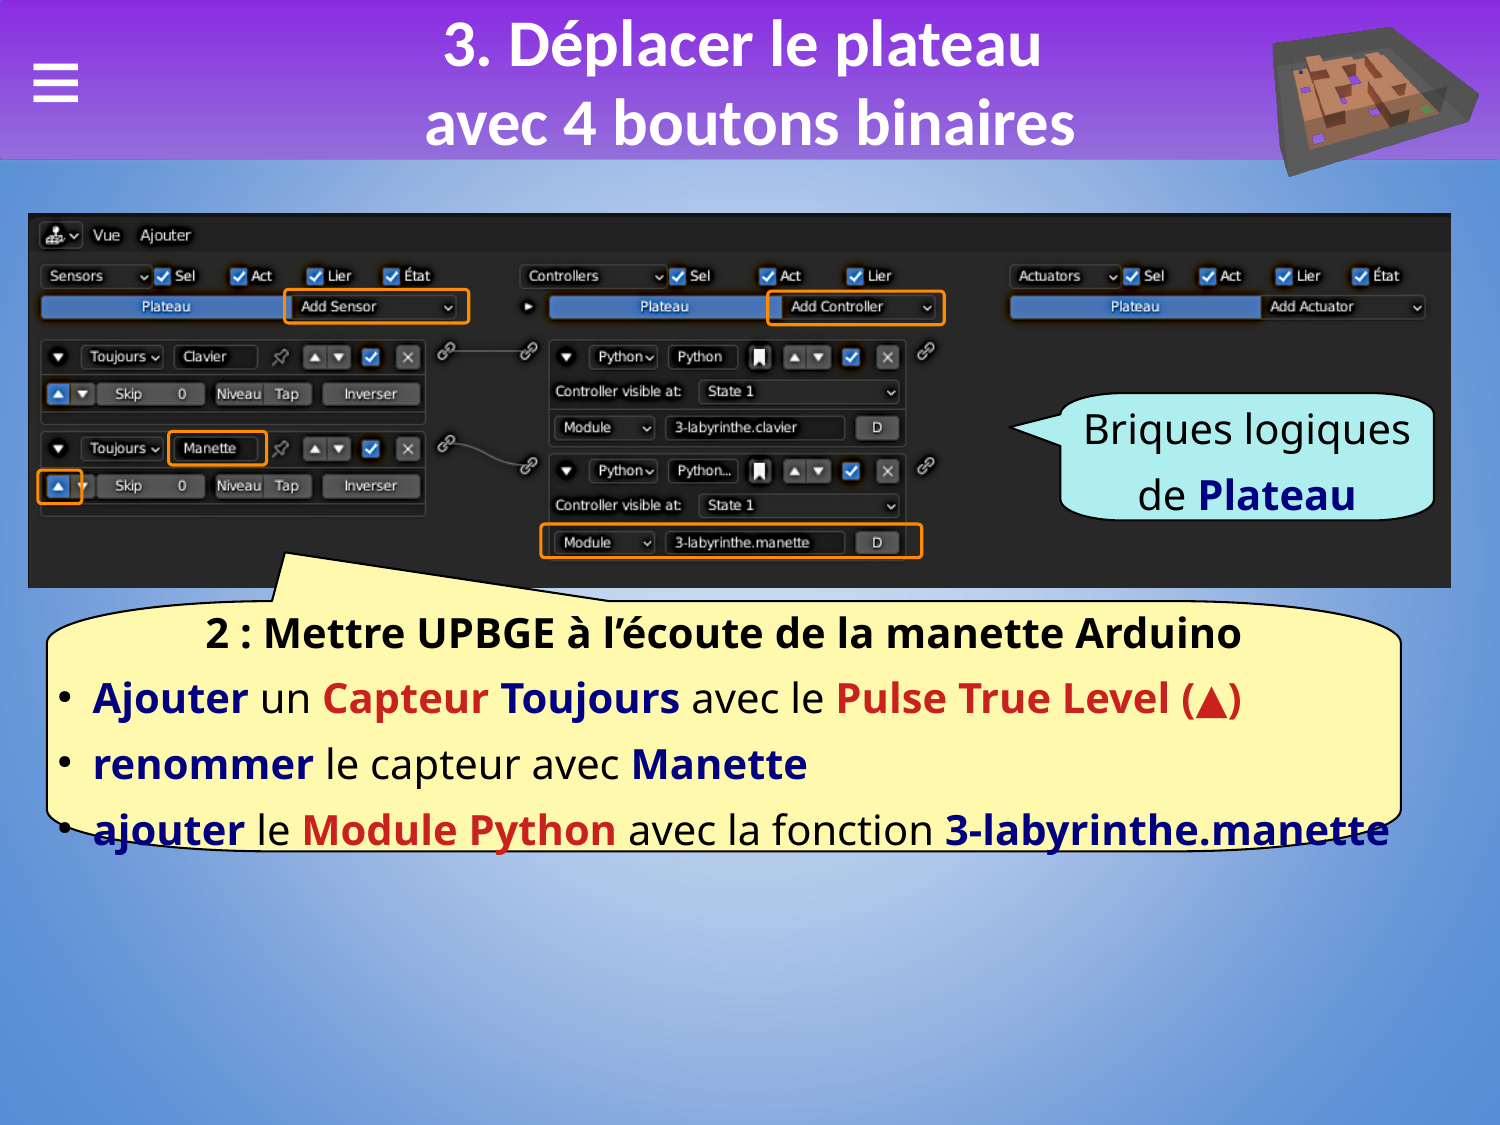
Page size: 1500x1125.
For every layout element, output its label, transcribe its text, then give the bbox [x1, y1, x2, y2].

text_box ≡ [14, 23, 101, 141]
text_box 3. Déplacer le plateau avec 4 boutons binaires [0, 0, 1500, 159]
picture [0, 27, 1500, 1125]
text_box 2 : Mettre UPBGE à l’écoute de la manette Arduino Ajouter un Capteur Toujours avec le Pulse True Level (▲) renommer le capteur avec Manette ajouter le Module Python avec la fonction 3-labyrinthe.manette [46, 552, 1401, 852]
text_box Briques logiques de Plateau [1009, 393, 1434, 521]
